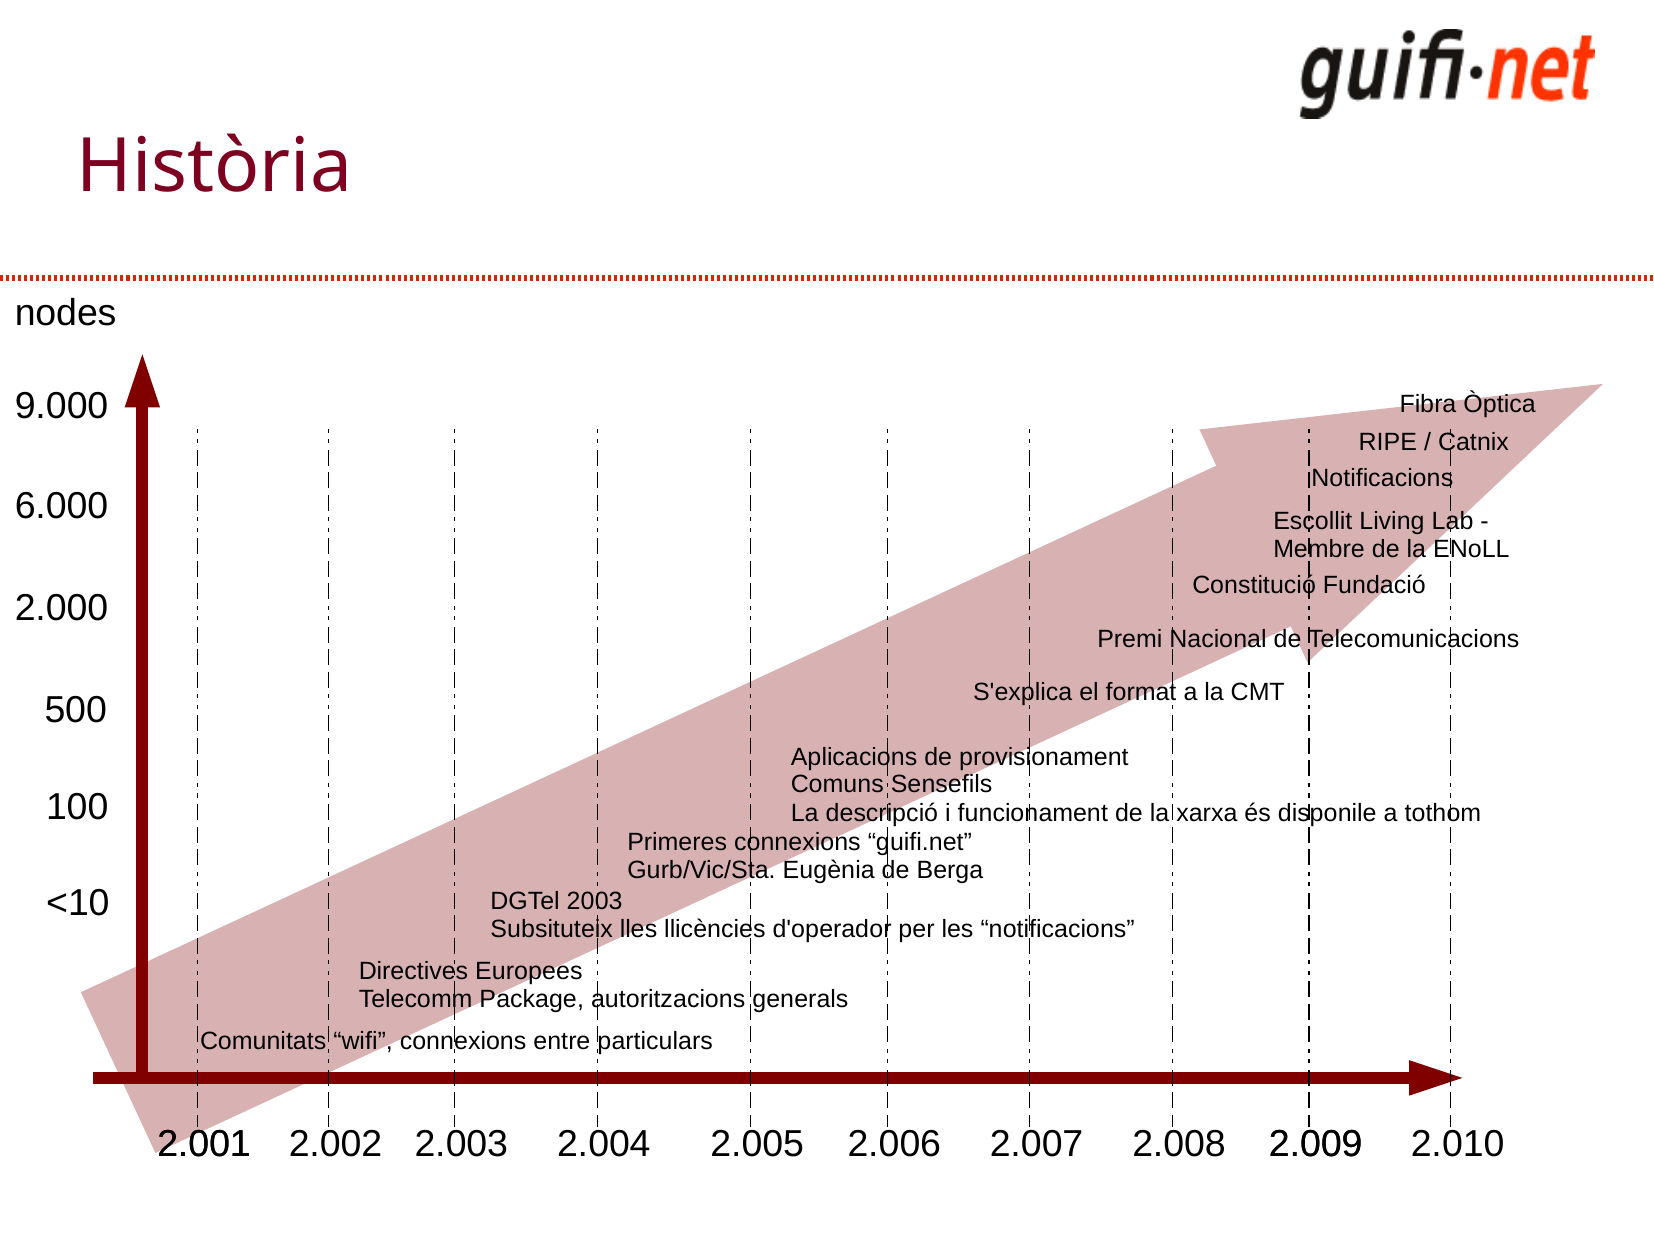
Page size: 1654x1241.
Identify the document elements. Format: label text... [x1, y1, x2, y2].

title Història [76, 59, 1093, 267]
text_box 2.003 [399, 1115, 524, 1173]
picture [1299, 29, 1595, 119]
text_box Directives Europees Telecomm Package, autoritzacions generals [344, 949, 865, 1021]
text_box Comunitats “wifi”, connexions entre particulars [185, 1018, 729, 1062]
text_box 2.000 [0, 579, 124, 637]
text_box 500 [29, 681, 122, 739]
text_box 2.007 [975, 1115, 1099, 1173]
text_box 2.006 [832, 1115, 956, 1173]
text_box 100 [31, 777, 124, 835]
text_box Fibra Òptica [1384, 382, 1551, 426]
text_box RIPE / Catnix [1344, 420, 1525, 464]
text_box Premi Nacional de Telecomunicacions [1082, 617, 1536, 660]
text_box Primeres connexions “guifi.net” Gurb/Vic/Sta. Eugènia de Berga [612, 820, 1000, 892]
text_box nodes [0, 283, 132, 341]
text_box Notificacions [1296, 455, 1469, 499]
text_box 2.009 [1254, 1115, 1378, 1173]
text_box 2.002 [273, 1115, 398, 1173]
text_box S'explica el format a la CMT [958, 670, 1301, 714]
text_box DGTel 2003 Subsituteix lles llicències d'operador per les “notificacions” [475, 879, 1151, 951]
text_box 2.005 [695, 1115, 819, 1173]
text_box Constitució Fundació [1177, 563, 1442, 607]
text_box 9.000 [0, 377, 124, 435]
text_box <10 [31, 874, 125, 932]
text_box 2.008 [1117, 1115, 1241, 1173]
text_box 2.004 [542, 1115, 666, 1173]
text_box 6.000 [0, 477, 124, 535]
text_box Escollit Living Lab - Membre de la ENoLL [1258, 499, 1526, 570]
text_box Aplicacions de provisionament Comuns Sensefils La descripció i funcionament de la xarxa és disponile a tothom [775, 734, 1498, 834]
text_box 2.010 [1396, 1115, 1520, 1173]
text_box 2.001 [142, 1115, 266, 1173]
